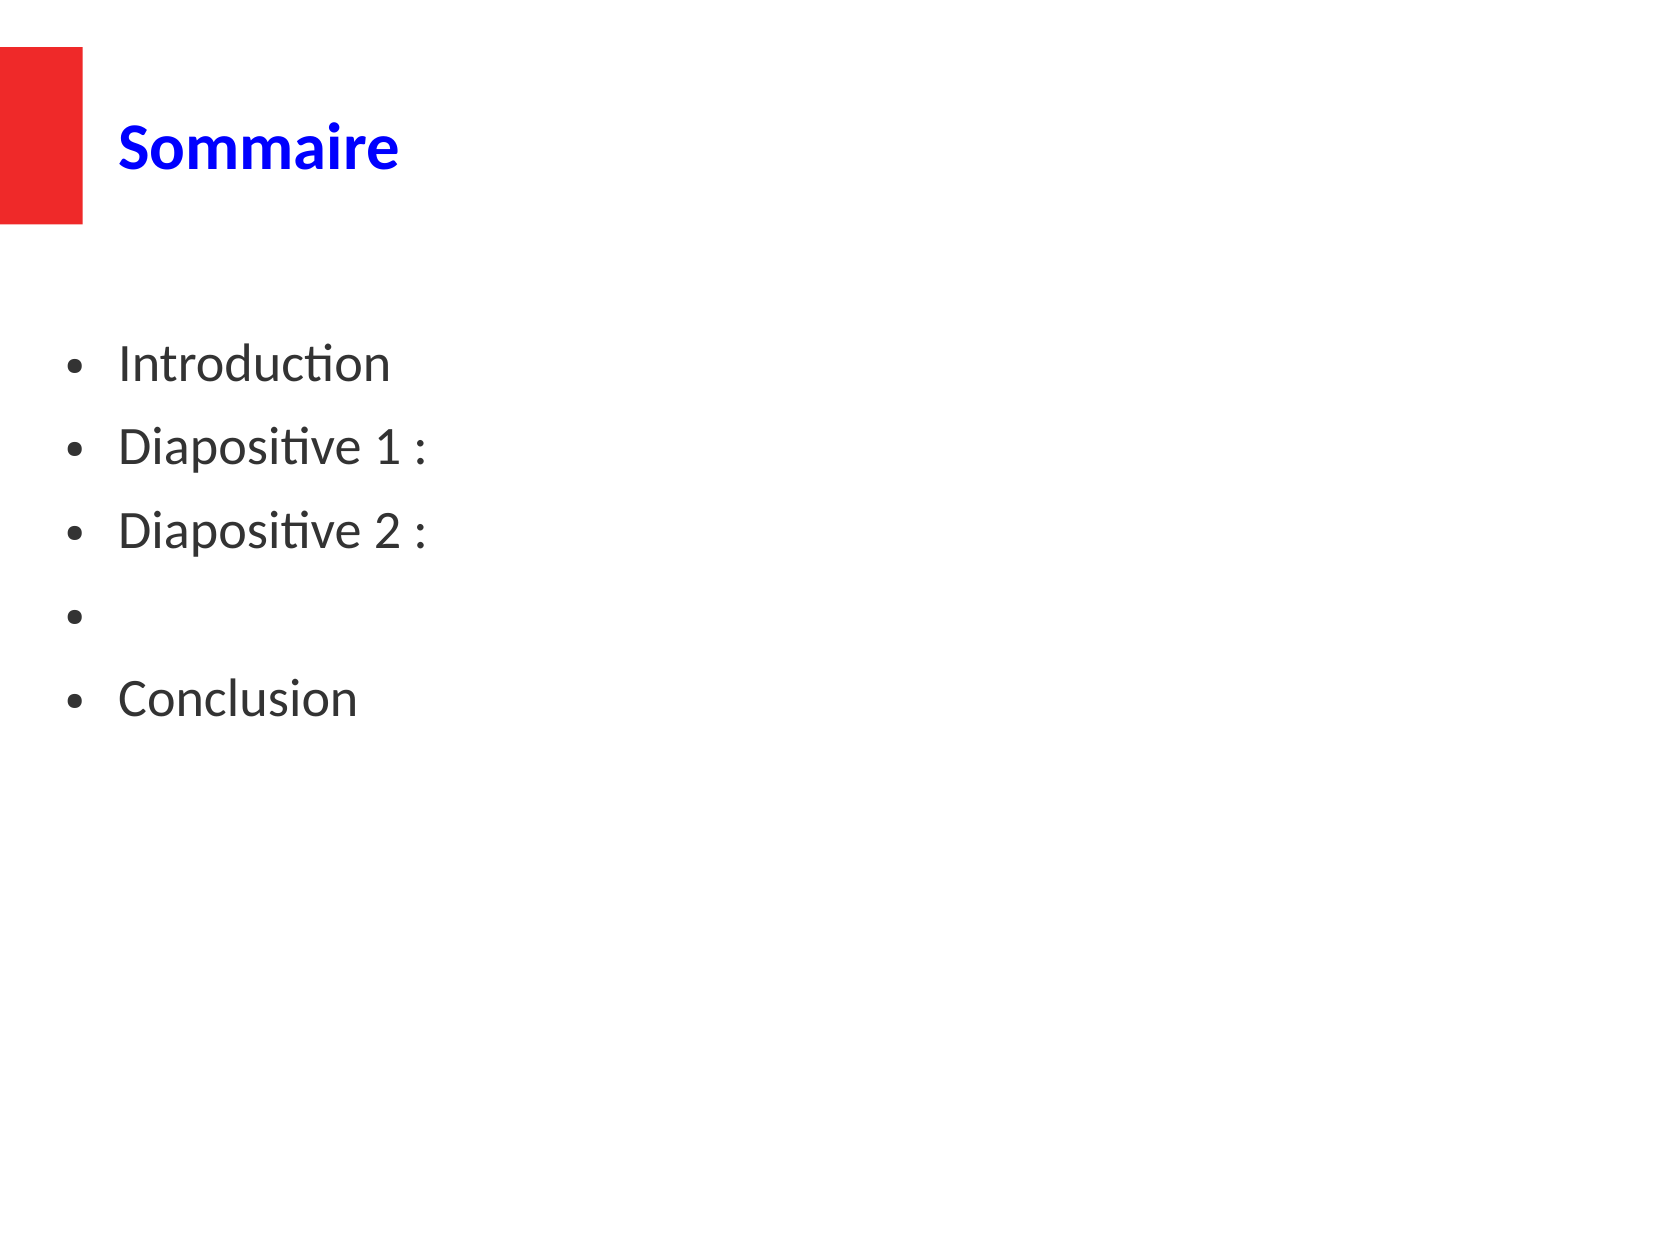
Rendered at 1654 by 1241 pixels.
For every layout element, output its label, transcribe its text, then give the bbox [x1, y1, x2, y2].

title Sommaire [118, 49, 1571, 256]
list Introduction Diapositive 1 : Diapositive 2 : Conclusion [47, 256, 1595, 1075]
